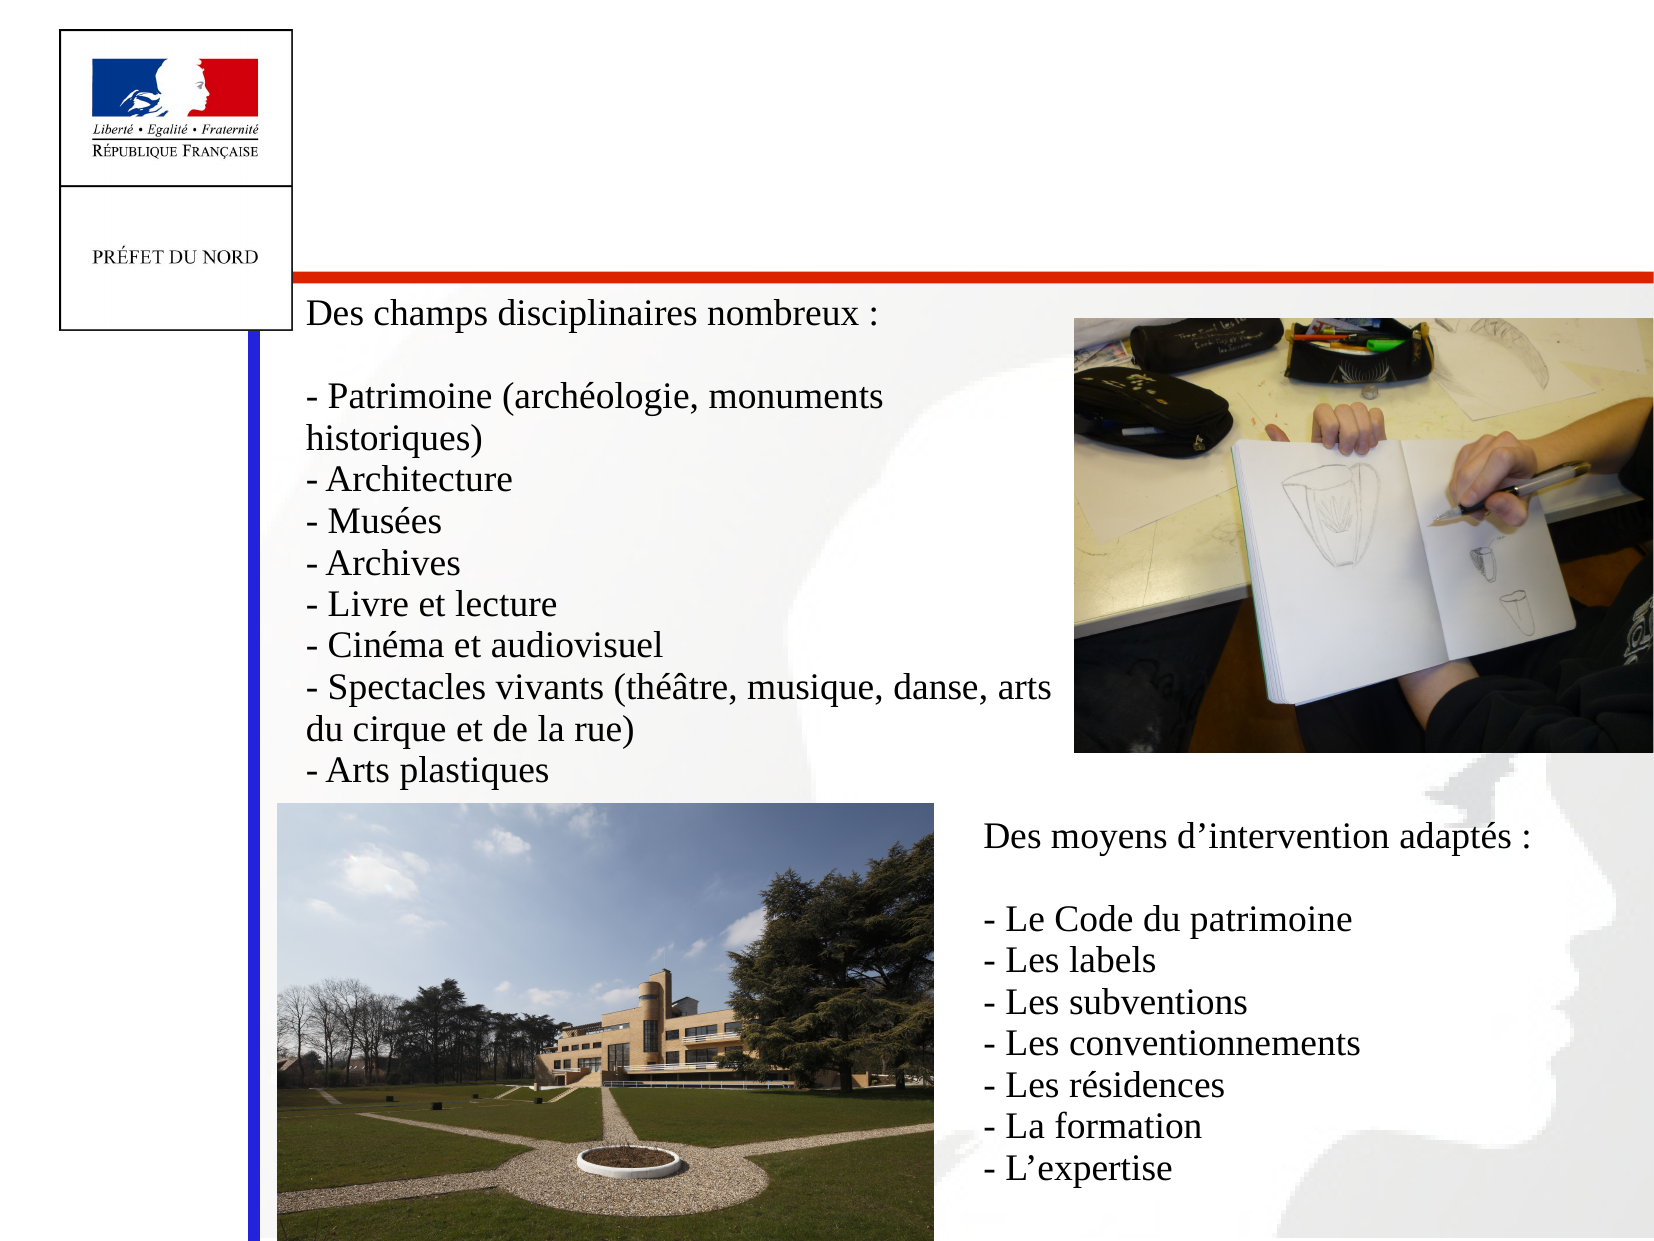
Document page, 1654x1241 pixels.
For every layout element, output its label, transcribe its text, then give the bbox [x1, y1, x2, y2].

picture [1074, 318, 1654, 753]
picture [59, 29, 293, 331]
picture [277, 803, 934, 1241]
title Des champs disciplinaires nombreux : - Patrimoine (archéologie, monuments historiques) - Architecture - Musées - Archives - Livre et lecture - Cinéma et audiovisuel - Spectacles vivants (théâtre, musique, danse, arts du cirque et de la rue) - Arts plastiques [305, 286, 1063, 797]
text_box Des moyens d’intervention adaptés : - Le Code du patrimoine - Les labels - Les subventions - Les conventionnements - Les résidences - La formation - L’expertise [968, 807, 1642, 1205]
